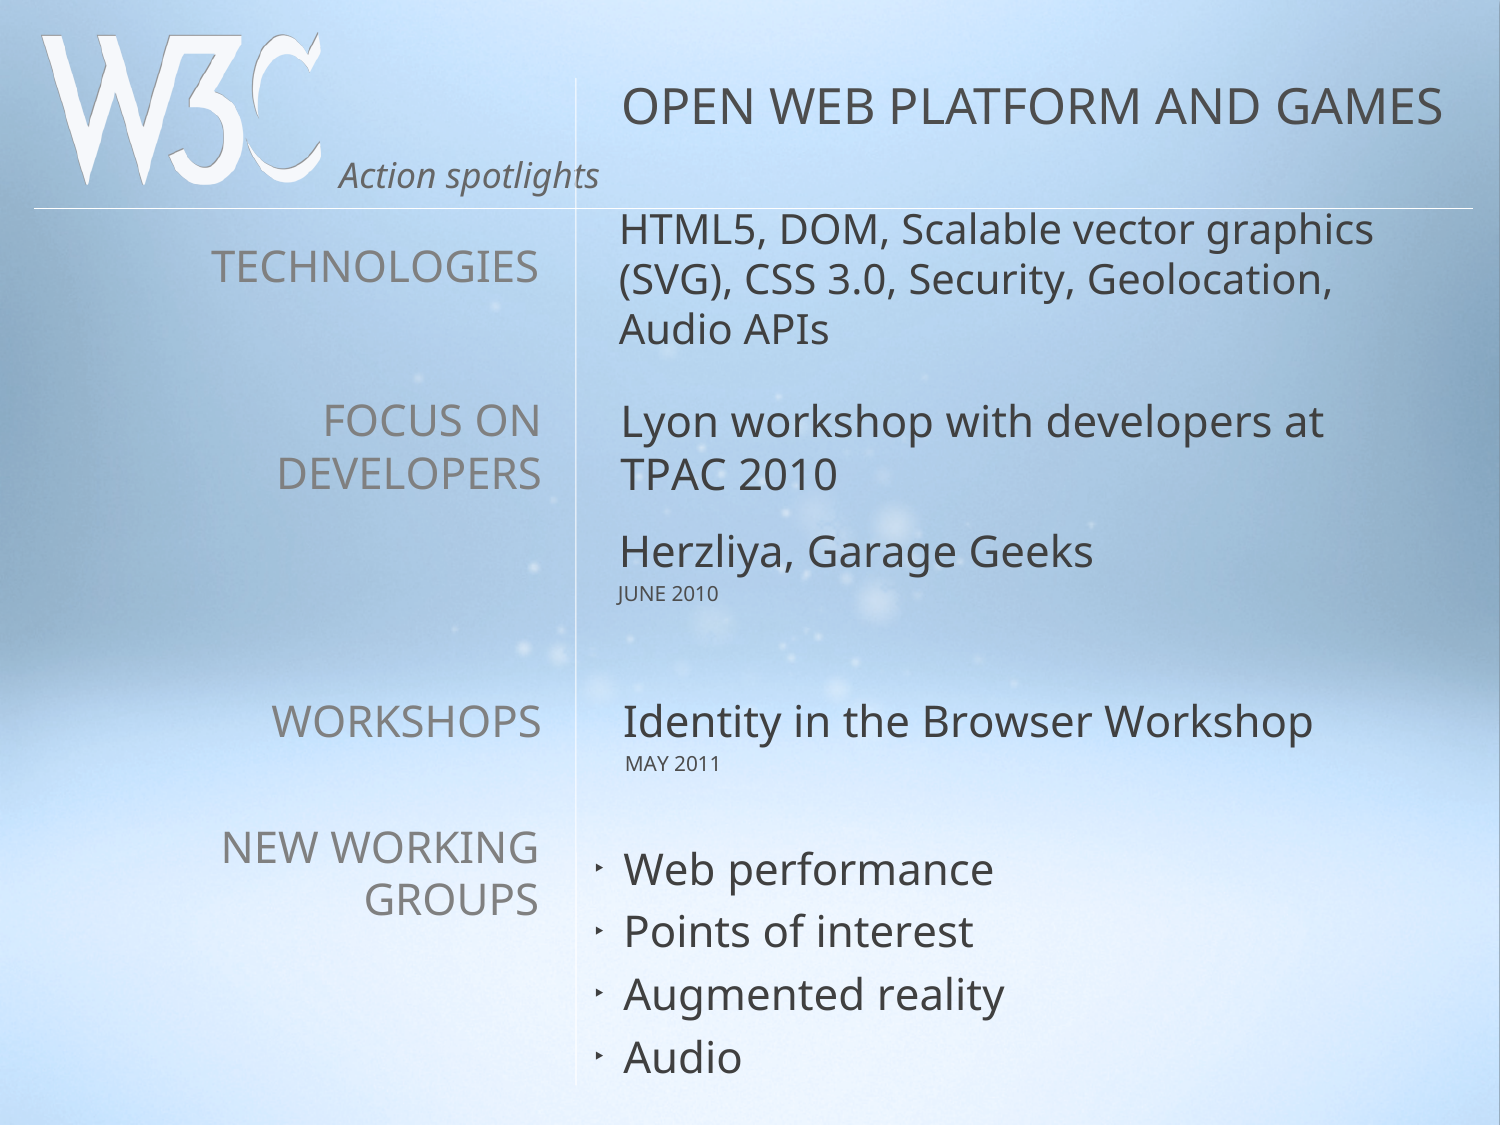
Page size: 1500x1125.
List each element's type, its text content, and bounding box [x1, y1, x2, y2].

text_box FOCUS ON DEVELOPERS [171, 377, 542, 514]
title OPEN WEB PLATFORM AND GAMES [610, 0, 1500, 212]
text_box TECHNOLOGIES [117, 208, 540, 321]
picture [0, 0, 1500, 1125]
text_box NEW WORKING GROUPS [38, 779, 540, 966]
text_box Action spotlights [577, 153, 601, 196]
text_box Lyon workshop with developers at TPAC 2010 [620, 389, 1389, 504]
text_box Identity in the Browser Workshop [623, 688, 1391, 752]
text_box Web performance Points of interest Augmented reality Audio [579, 837, 1348, 1086]
text_box Herzliya, Garage Geeks [618, 518, 1387, 582]
text_box Action spotlights [339, 153, 575, 196]
text_box JUNE 2010 [617, 580, 719, 606]
text_box MAY 2011 [624, 750, 722, 776]
text_box WORKSHOPS [247, 651, 542, 788]
text_box HTML5, DOM, Scalable vector graphics (SVG), CSS 3.0, Security, Geolocation, Audio APIs [618, 211, 1437, 345]
